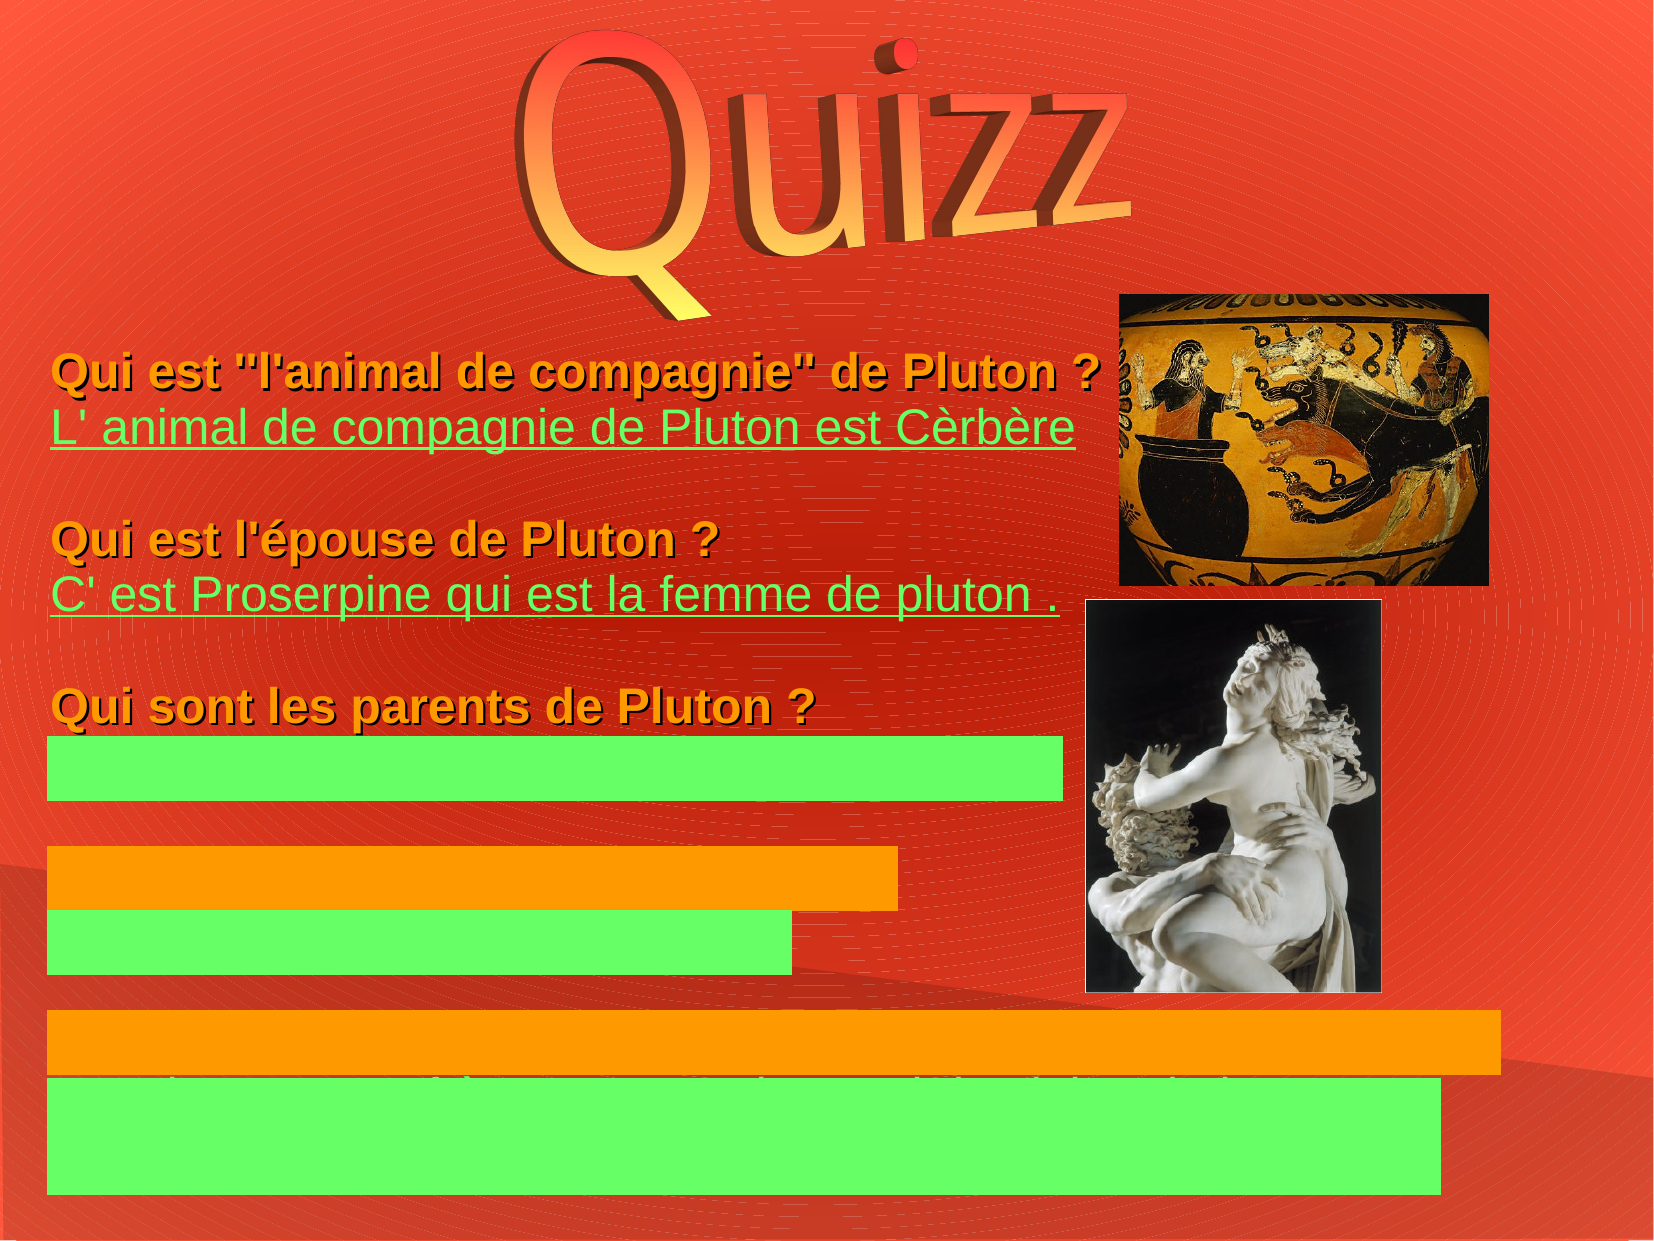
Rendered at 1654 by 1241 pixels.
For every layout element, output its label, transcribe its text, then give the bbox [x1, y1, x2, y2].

title [82, 72, 627, 278]
text_box [47, 846, 898, 975]
text_box [47, 736, 1063, 801]
picture [1085, 599, 1382, 993]
text_box [47, 1078, 1441, 1195]
title [663, 72, 1571, 278]
text_box Qui est ''l'animal de compagnie'' de Pluton ? L' animal de compagnie de Pluton est Cèrbère Qui est l'épouse de Pluton ? C' est Proserpine qui est la femme de pluton . Qui sont les parents de Pluton ? Les parents de Pluton sont Saturne et Rhéa . Comment est appelé Pluton en grec ? Pluton est appelé Hadès en grec. Qui sont ses deux autres frères qui sont rois d'un royaume ? Ses deux autres frères sont Jupiter : roi du ciel et de la terre et Neptune : roi des mers et des océans . [35, 336, 1630, 1195]
text_box [47, 1010, 1501, 1075]
title [552, 72, 671, 250]
picture [1119, 294, 1489, 586]
